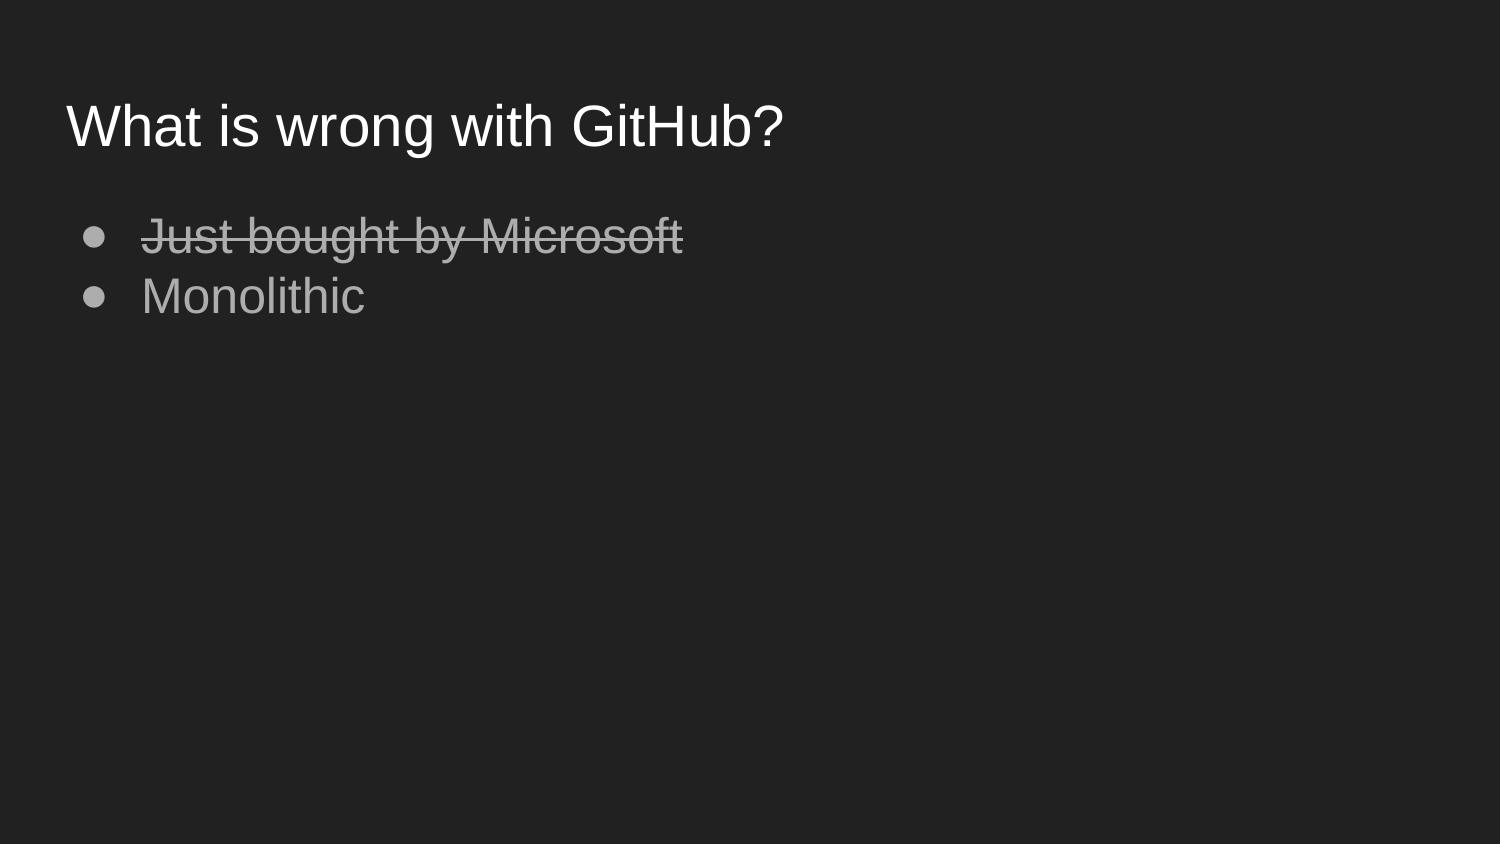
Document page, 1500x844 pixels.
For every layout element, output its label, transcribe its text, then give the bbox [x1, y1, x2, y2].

title What is wrong with GitHub? [51, 72, 1449, 167]
list Just bought by Microsoft Monolithic [51, 189, 1449, 750]
